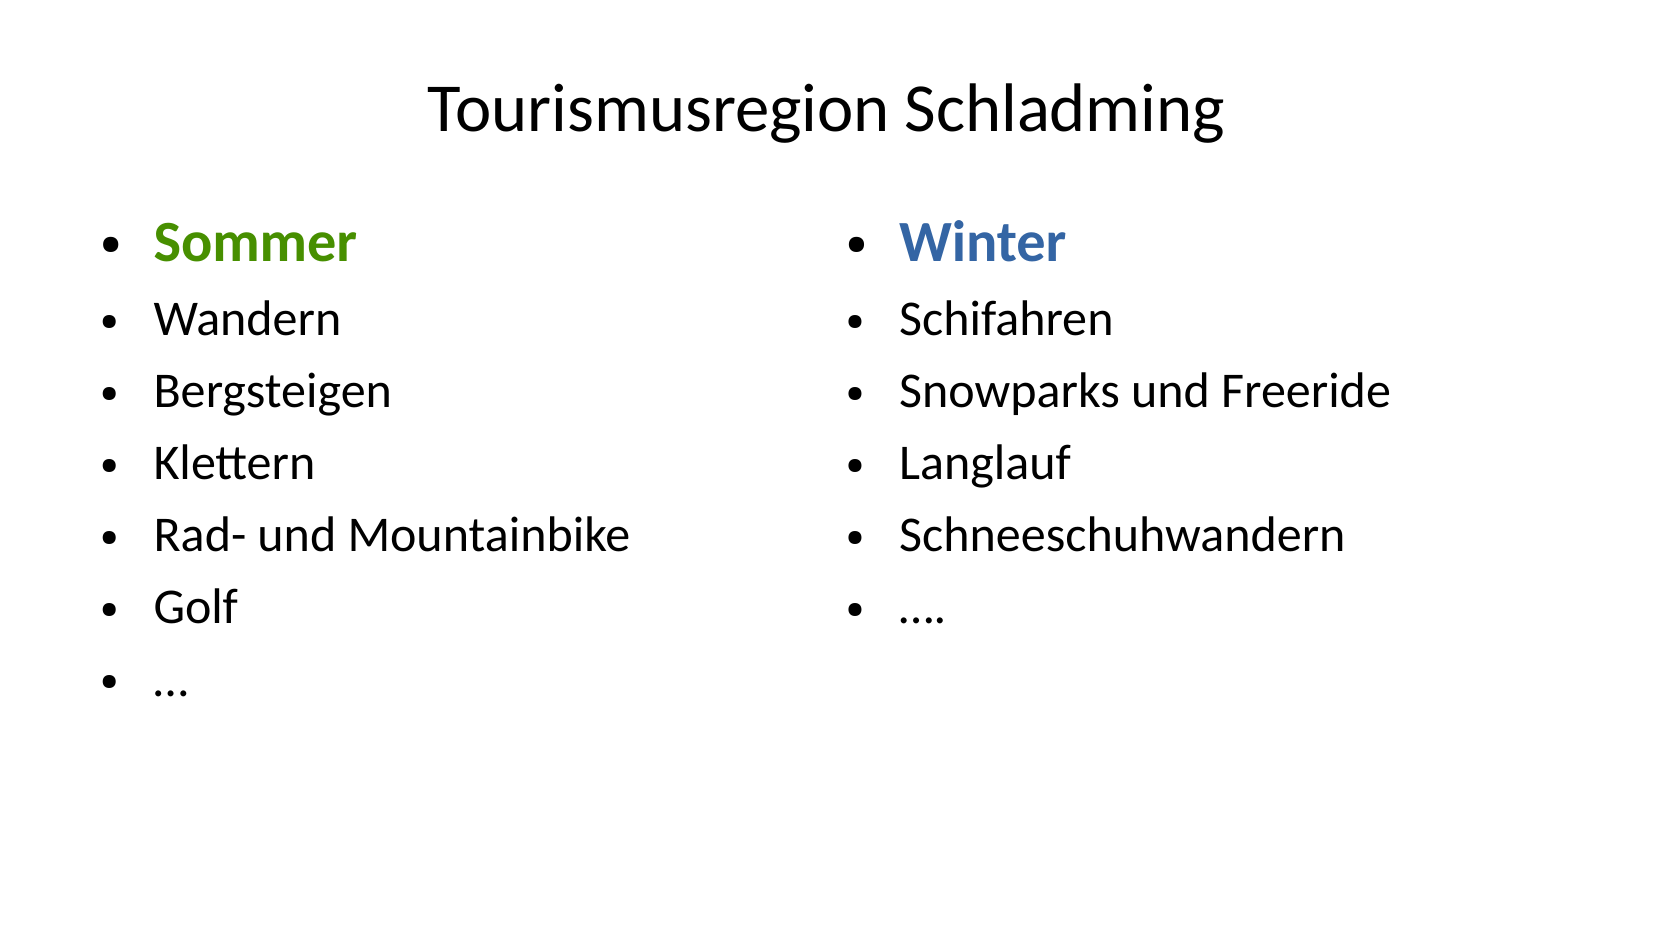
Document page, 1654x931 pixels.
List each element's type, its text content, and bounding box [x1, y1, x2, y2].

title Tourismusregion Schladming [82, 37, 1571, 193]
list Winter Schifahren Snowparks und Freeride Langlauf Schneeschuhwandern …. [828, 217, 1539, 758]
list Sommer Wandern Bergsteigen Klettern Rad- und Mountainbike Golf … [82, 217, 793, 758]
